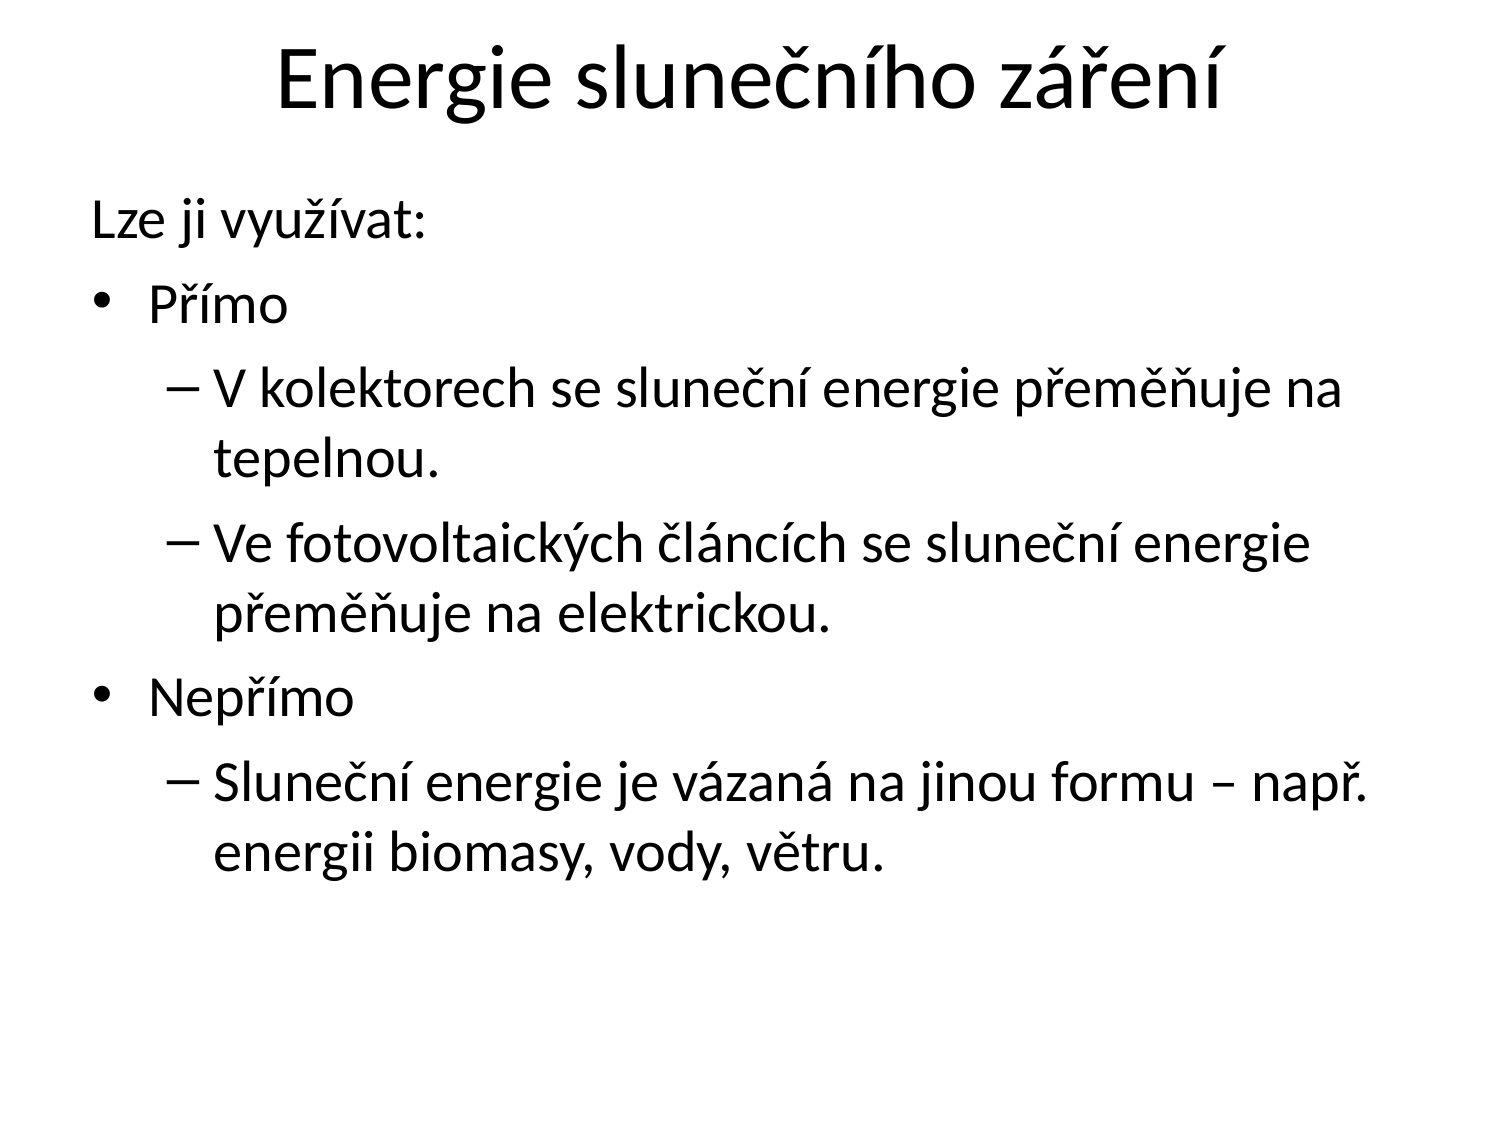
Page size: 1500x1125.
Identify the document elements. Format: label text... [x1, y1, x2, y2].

title Energie slunečního záření [75, 9, 1426, 135]
list Lze ji využívat: Přímo V kolektorech se sluneční energie přeměňuje na tepelnou. Ve fotovoltaických článcích se sluneční energie přeměňuje na elektrickou. Nepřímo Sluneční energie je vázaná na jinou formu – např. energii biomasy, vody, větru. [76, 172, 1427, 916]
